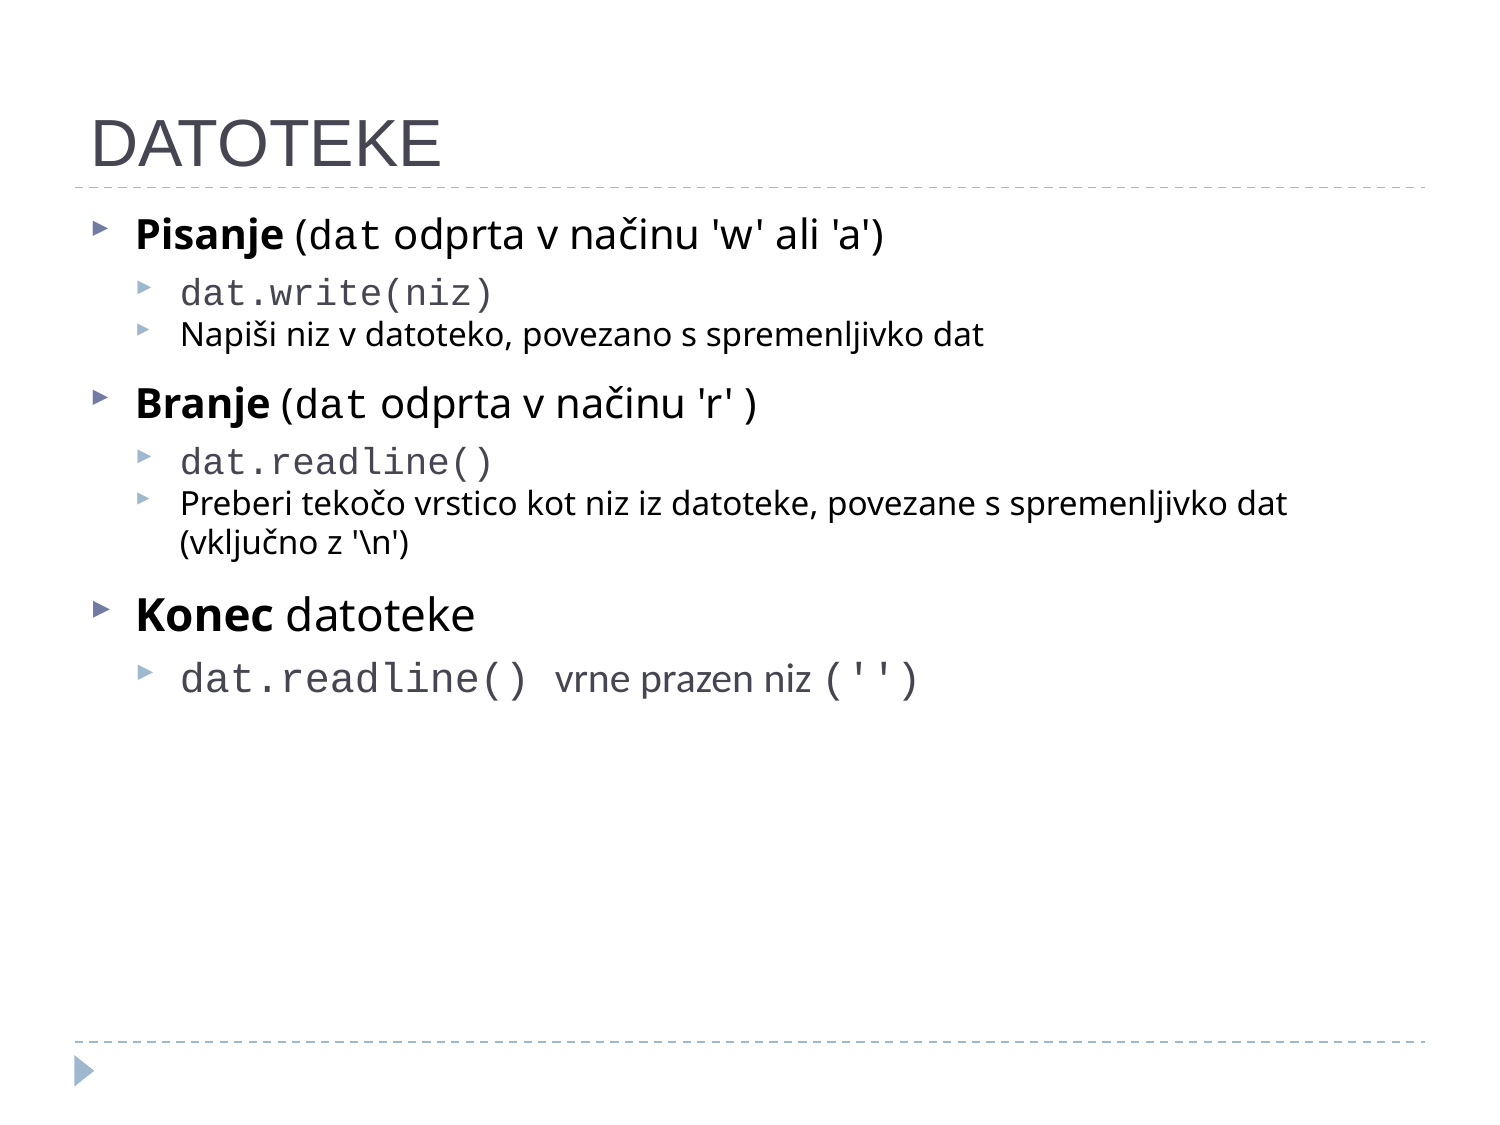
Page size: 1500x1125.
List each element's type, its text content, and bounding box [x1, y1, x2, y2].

list Pisanje (dat odprta v načinu 'w' ali 'a') dat.write(niz) Napiši niz v datoteko, povezano s spremenljivko dat Branje (dat odprta v načinu 'r' ) dat.readline() Preberi tekočo vrstico kot niz iz datoteke, povezane s spremenljivko dat (vključno z '\n') Konec datoteke dat.readline() vrne prazen niz ('') [75, 200, 1425, 1010]
title DATOTEKE [75, 24, 1425, 188]
